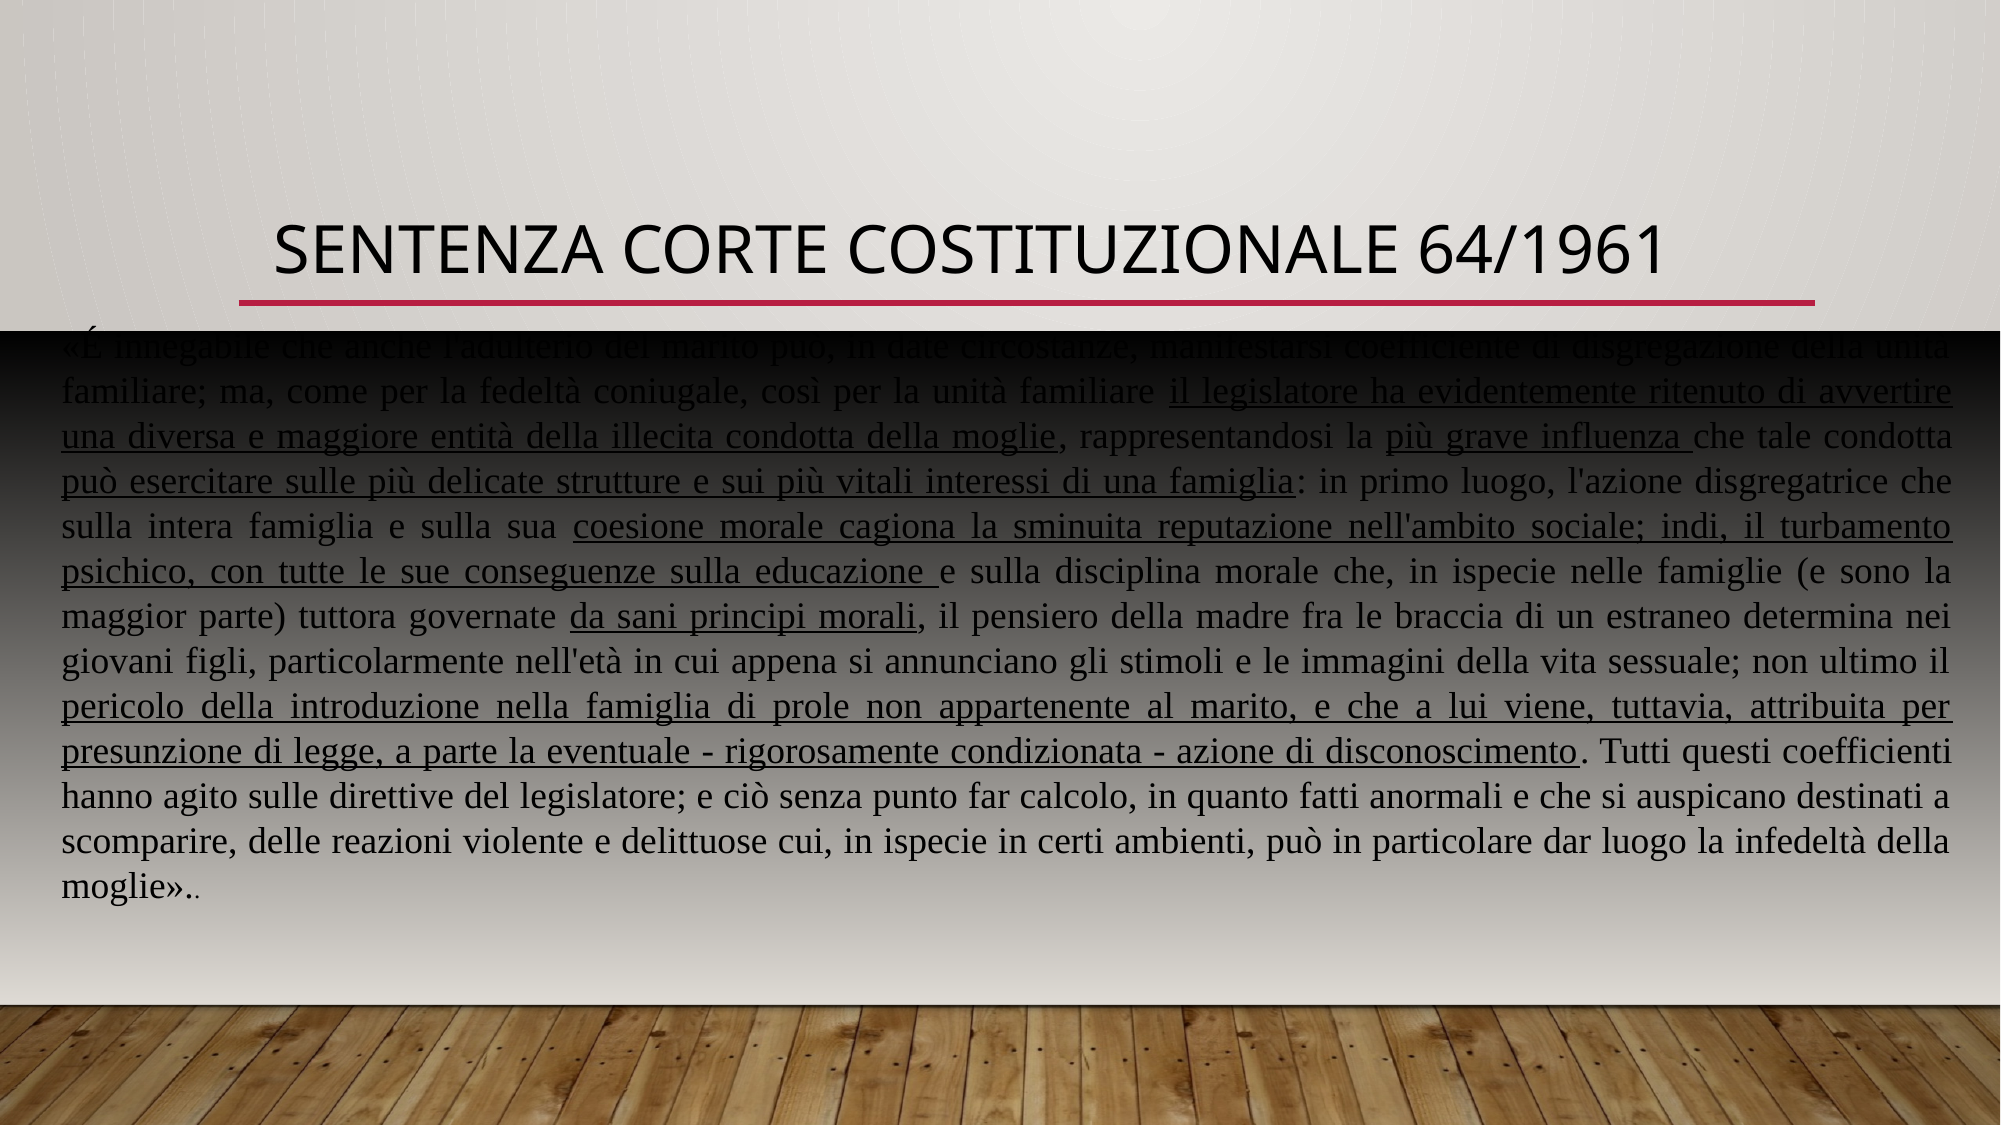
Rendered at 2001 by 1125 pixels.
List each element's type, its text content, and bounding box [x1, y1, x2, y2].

list «É innegabile che anche l'adulterio del marito può, in date circostanze, manifestarsi coefficiente di disgregazione della unità familiare; ma, come per la fedeltà coniugale, così per la unità familiare il legislatore ha evidentemente ritenuto di avvertire una diversa e maggiore entità della illecita condotta della moglie, rappresentandosi la più grave influenza che tale condotta può esercitare sulle più delicate strutture e sui più vitali interessi di una famiglia: in primo luogo, l'azione disgregatrice che sulla intera famiglia e sulla sua coesione morale cagiona la sminuita reputazione nell'ambito sociale; indi, il turbamento psichico, con tutte le sue conseguenze sulla educazione e sulla disciplina morale che, in ispecie nelle famiglie (e sono la maggior parte) tuttora governate da sani principi morali, il pensiero della madre fra le braccia di un estraneo determina nei giovani figli, particolarmente nell'età in cui appena si annunciano gli stimoli e le immagini della vita sessuale; non ultimo il pericolo della introduzione nella famiglia di prole non appartenente al marito, e che a lui viene, tuttavia, attribuita per presunzione di legge, a parte la eventuale - rigorosamente condizionata - azione di disconoscimento. Tutti questi coefficienti hanno agito sulle direttive del legislatore; e ciò senza punto far calcolo, in quanto fatti anormali e che si auspicano destinati a scomparire, delle reazioni violente e delittuose cui, in ispecie in certi ambienti, può in particolare dar luogo la infedeltà della moglie».. [46, 310, 1972, 917]
title Sentenza corte costituzionale 64/1961 [78, 208, 1920, 305]
